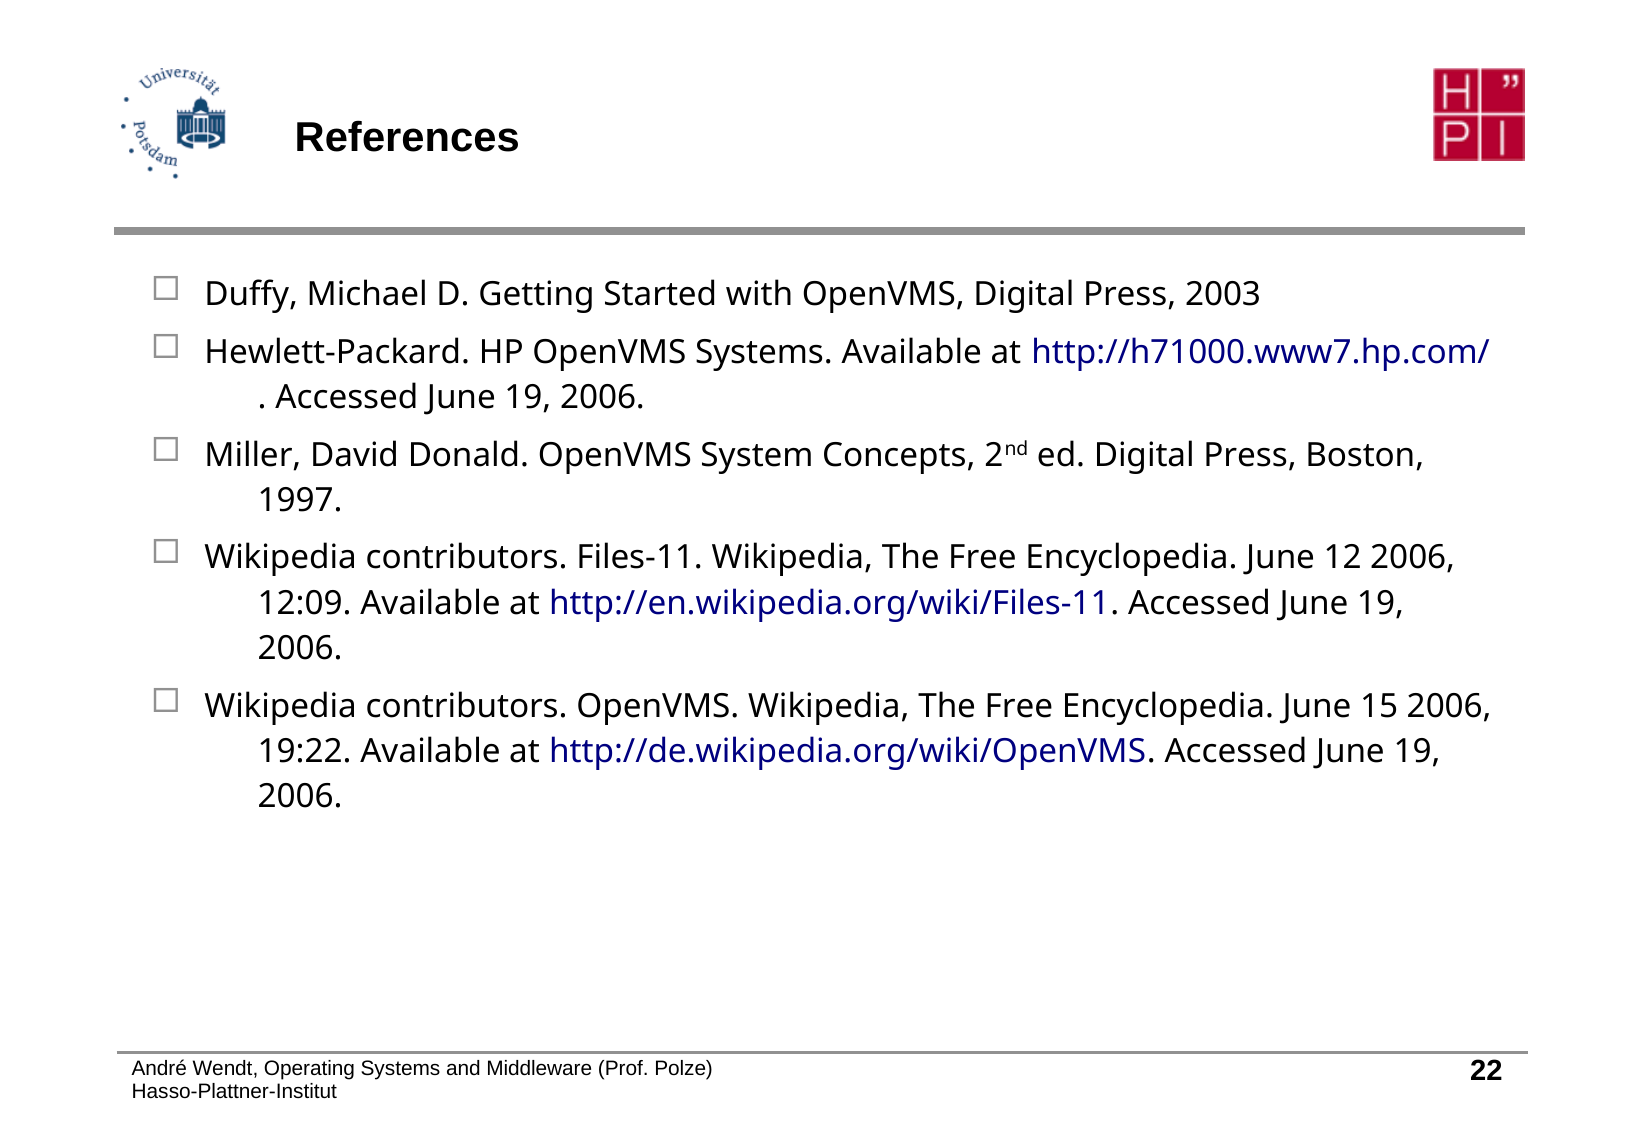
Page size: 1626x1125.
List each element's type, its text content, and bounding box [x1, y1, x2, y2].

picture [1433, 68, 1525, 161]
title References [279, 68, 1390, 207]
picture [121, 68, 226, 179]
list Duffy, Michael D. Getting Started with OpenVMS, Digital Press, 2003 Hewlett-Packard. HP OpenVMS Systems. Available at http://h71000.www7.hp.com/. Accessed June 19, 2006. Miller, David Donald. OpenVMS System Concepts, 2nd ed. Digital Press, Boston, 1997. Wikipedia contributors. Files-11. Wikipedia, The Free Encyclopedia. June 12 2006, 12:09. Available at http://en.wikipedia.org/wiki/Files-11. Accessed June 19, 2006. Wikipedia contributors. OpenVMS. Wikipedia, The Free Encyclopedia. June 15 2006, 19:22. Available at http://de.wikipedia.org/wiki/OpenVMS. Accessed June 19, 2006. [121, 262, 1525, 1051]
